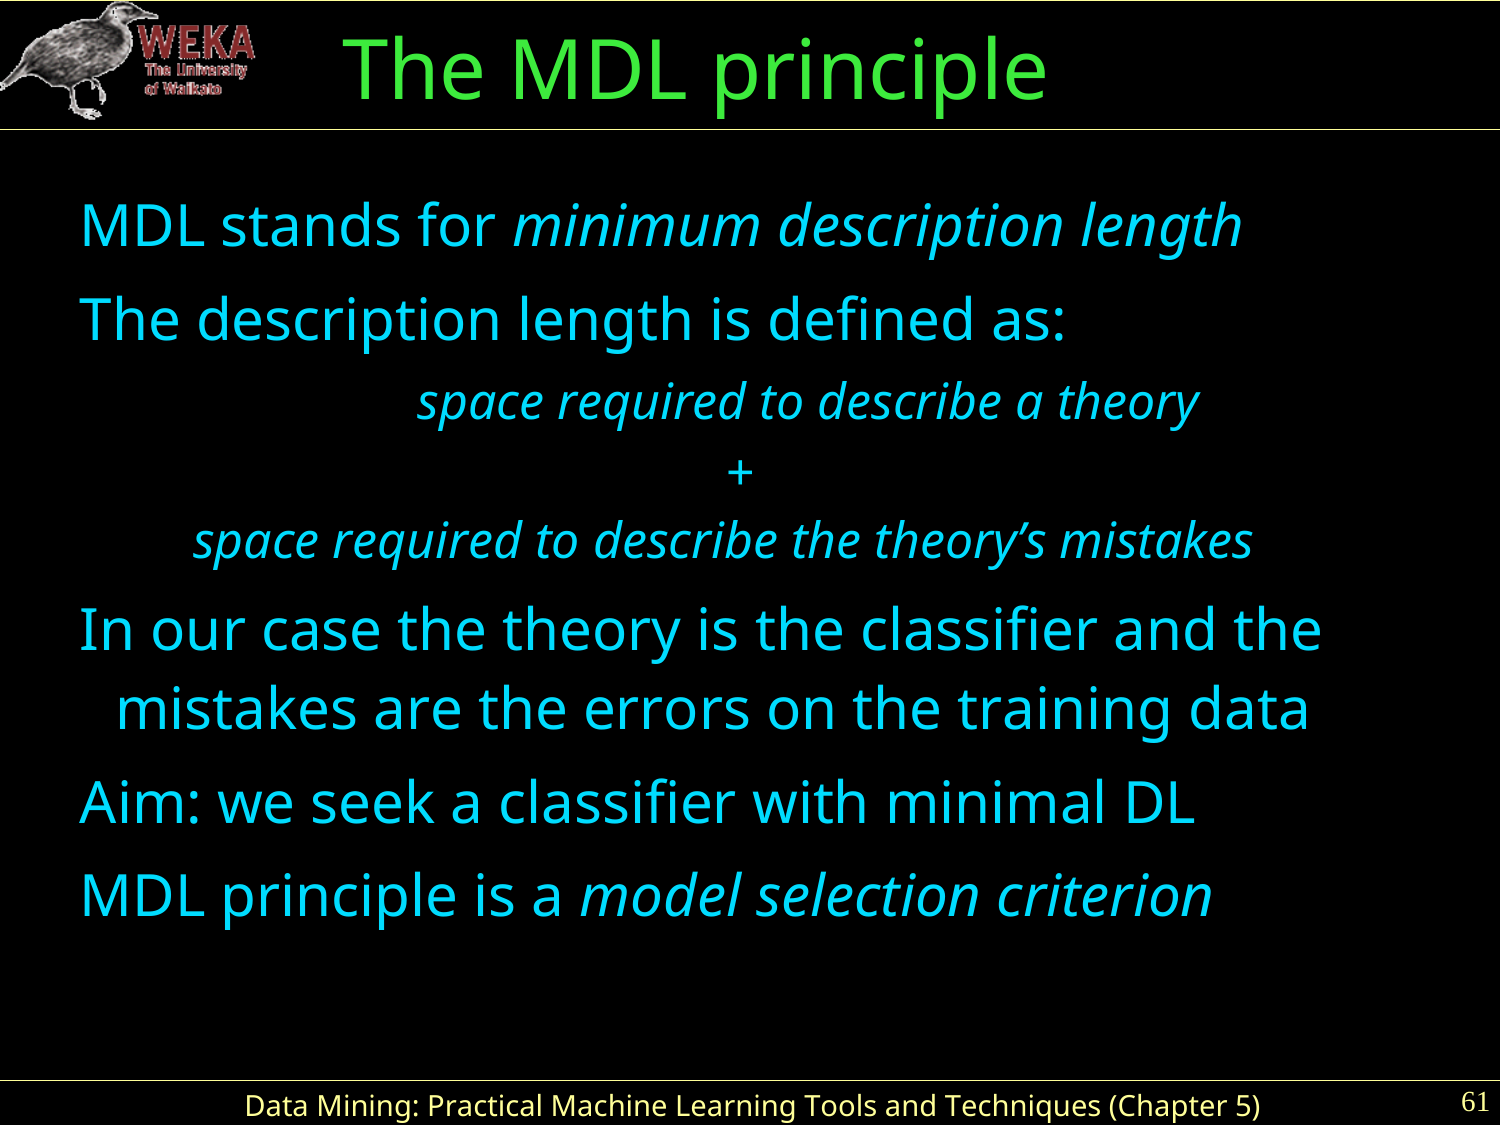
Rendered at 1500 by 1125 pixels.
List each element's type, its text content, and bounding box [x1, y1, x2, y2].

text_box MDL stands for minimum description length The description length is defined as: space required to describe a theory + space required to describe the theory’s mistakes In our case the theory is the classifier and the mistakes are the errors on the training data Aim: we seek a classifier with minimal DL MDL principle is a model selection criterion [29, 177, 1477, 853]
title The MDL principle [327, 0, 1500, 148]
picture [0, 1, 266, 129]
